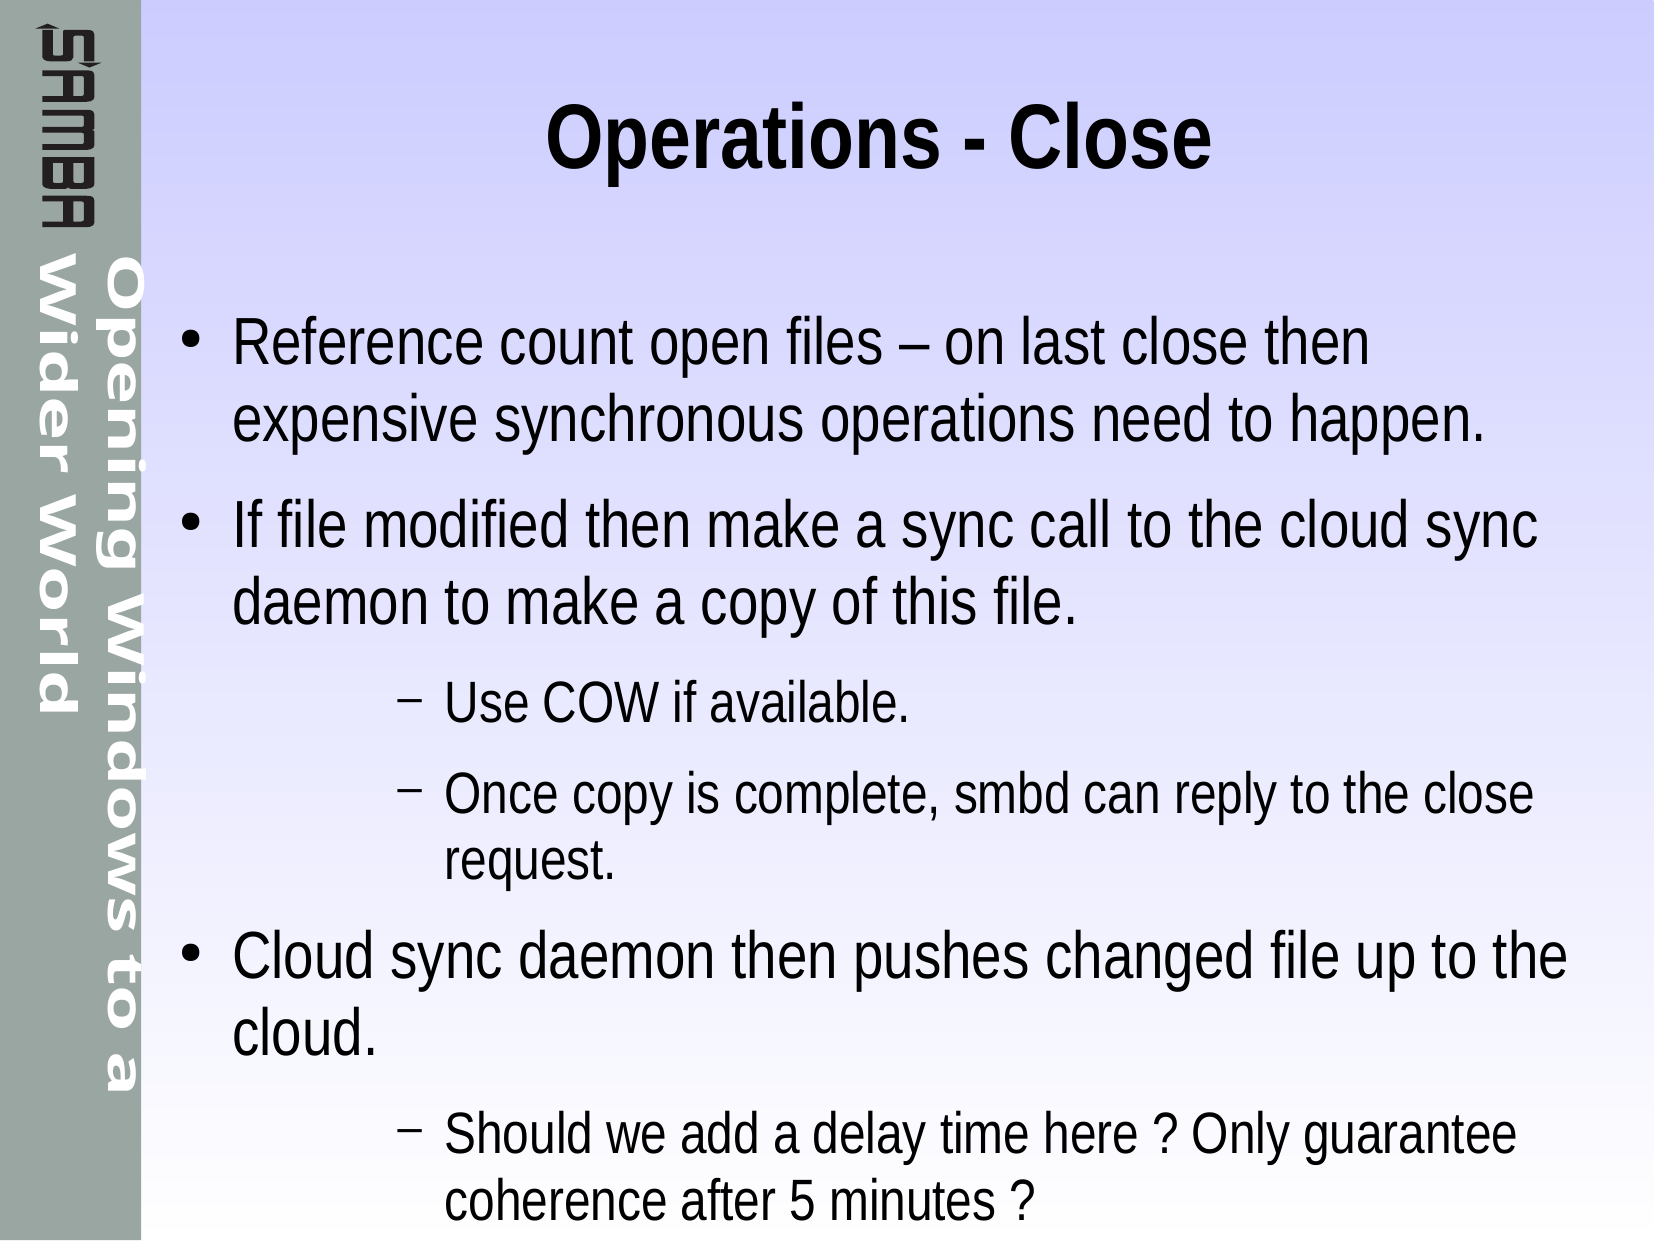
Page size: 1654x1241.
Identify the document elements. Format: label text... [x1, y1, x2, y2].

list Reference count open files – on last close then expensive synchronous operations need to happen. If file modified then make a sync call to the cloud sync daemon to make a copy of this file. Use COW if available. Once copy is complete, smbd can reply to the close request. Cloud sync daemon then pushes changed file up to the cloud. Should we add a delay time here ? Only guarantee coherence after 5 minutes ? [161, 302, 1574, 1234]
title Operations - Close [173, 31, 1586, 239]
